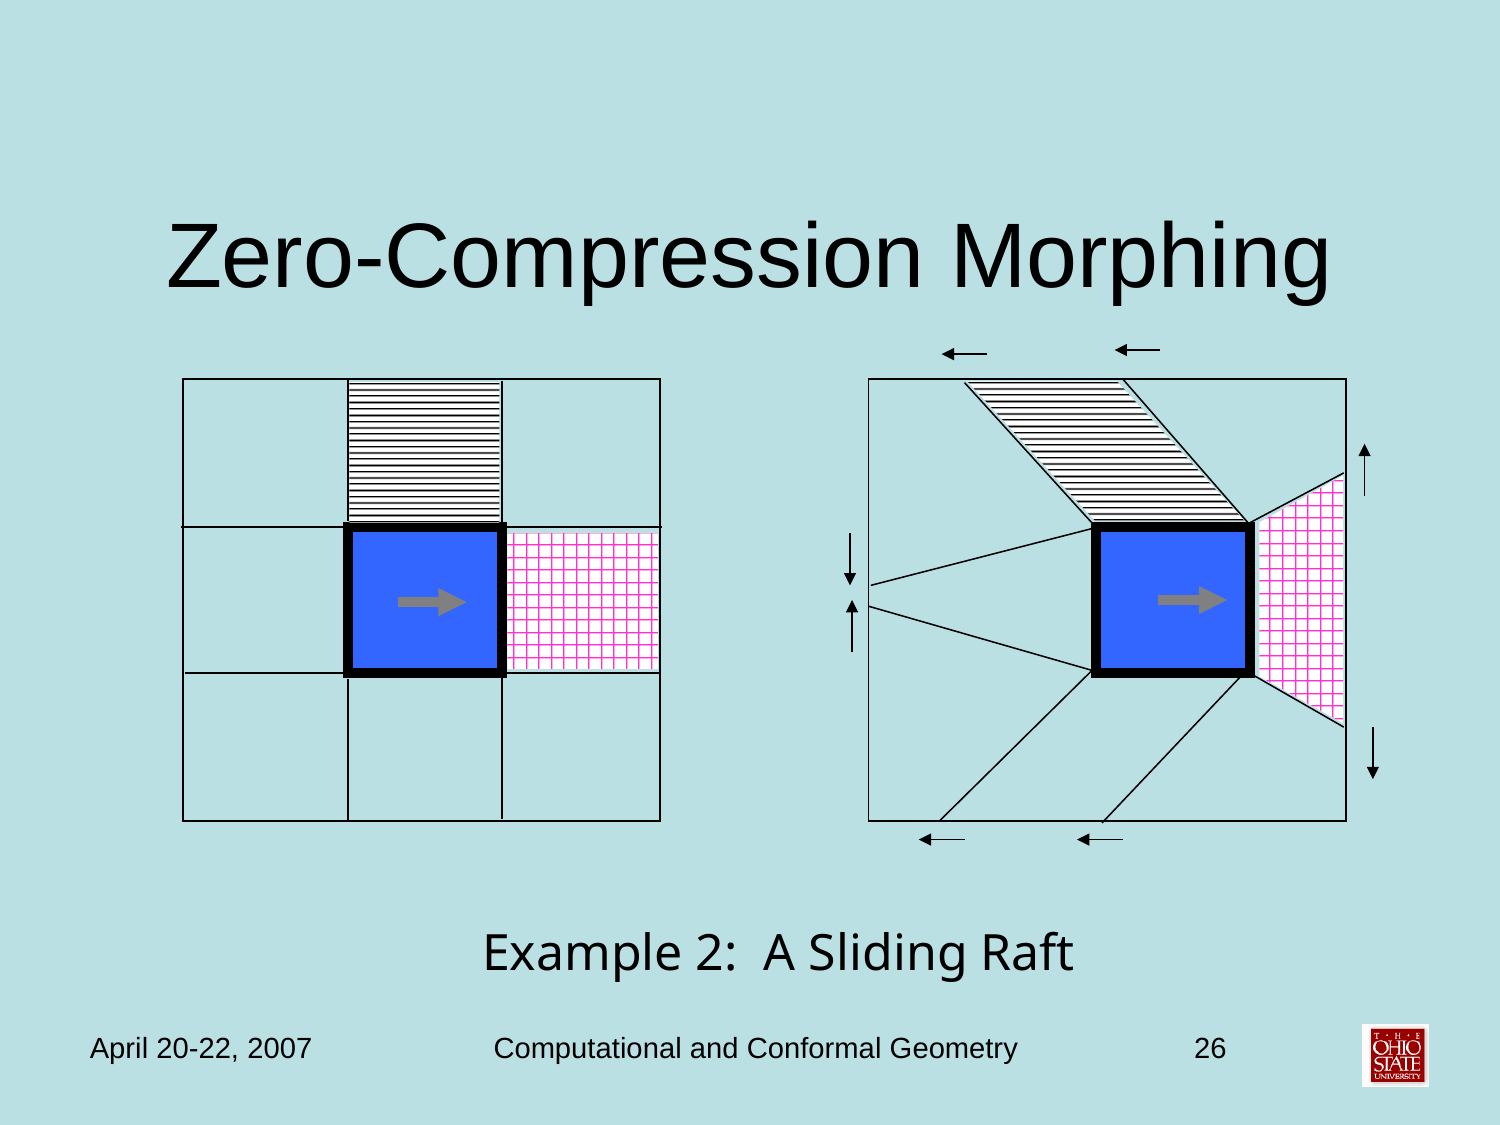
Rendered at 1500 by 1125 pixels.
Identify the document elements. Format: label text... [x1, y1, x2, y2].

text_box [183, 379, 661, 821]
text_box [868, 379, 1346, 821]
title Zero-Compression Morphing [112, 162, 1388, 351]
text_box [868, 608, 1089, 821]
picture [1362, 1024, 1429, 1087]
text_box Example 2: A Sliding Raft [467, 909, 1091, 994]
